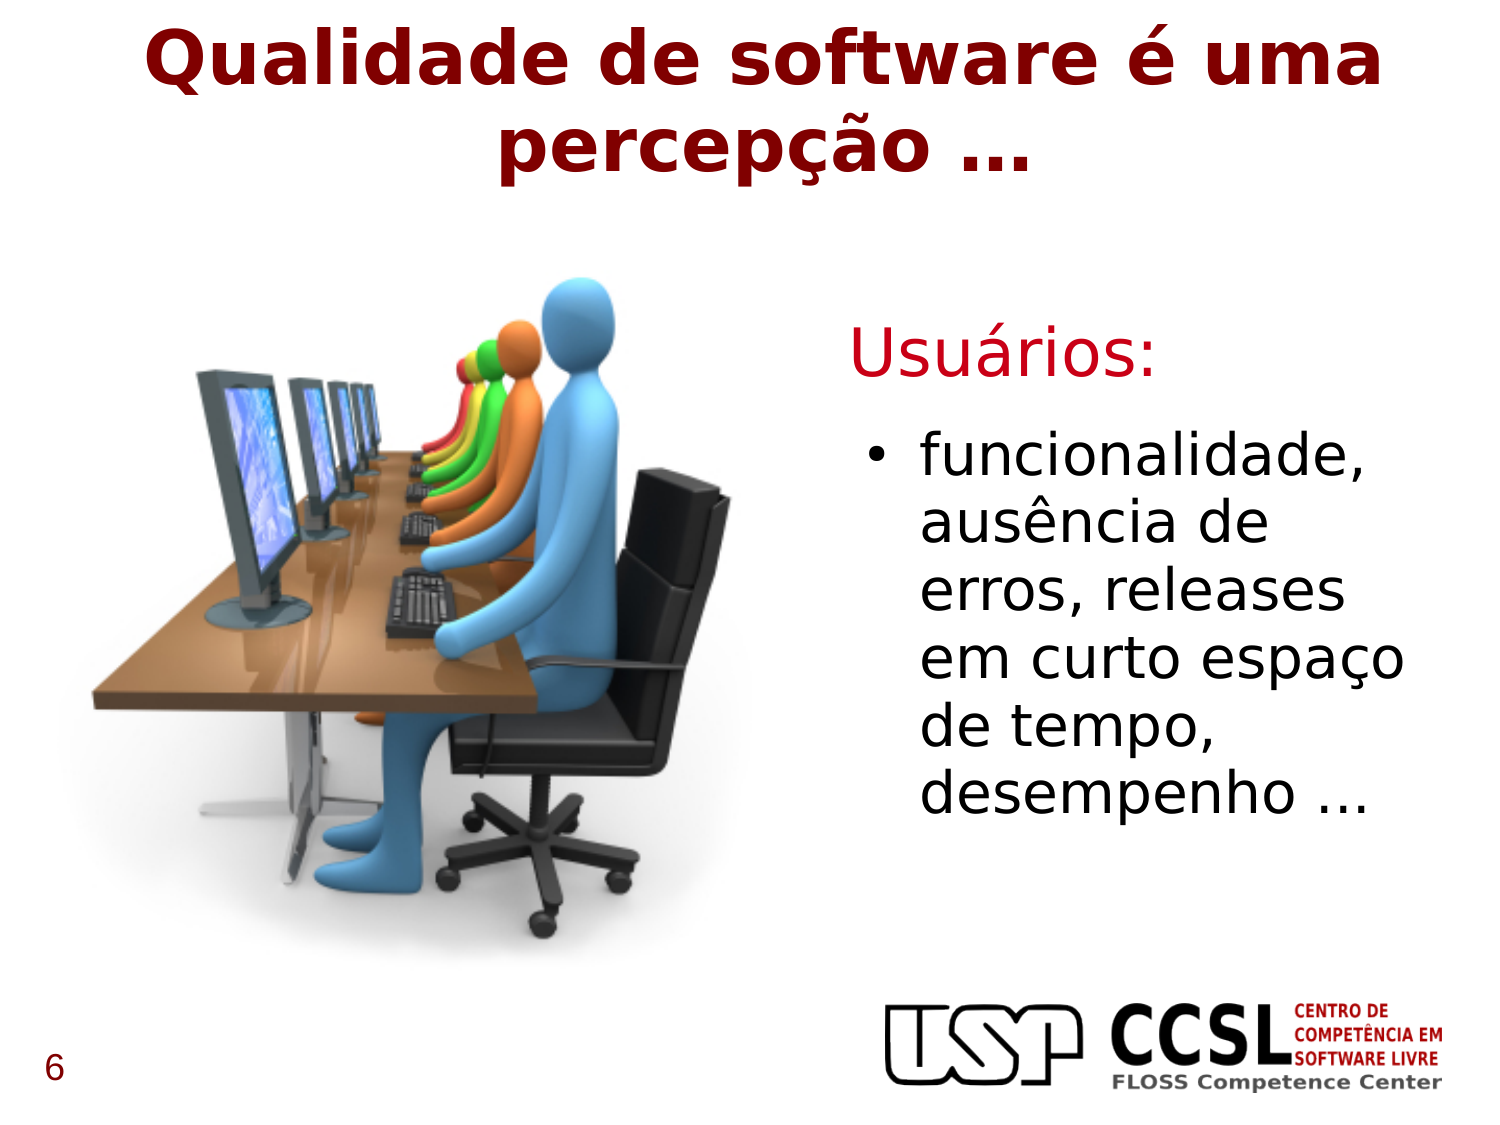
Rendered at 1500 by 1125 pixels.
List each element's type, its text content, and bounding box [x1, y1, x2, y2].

picture [885, 1003, 1442, 1093]
title Qualidade de software é uma percepção … [70, 14, 1459, 190]
list Usuários: funcionalidade, ausência de erros, releases em curto espaço de tempo, desempenho ... [777, 206, 1448, 950]
picture [44, 253, 768, 975]
